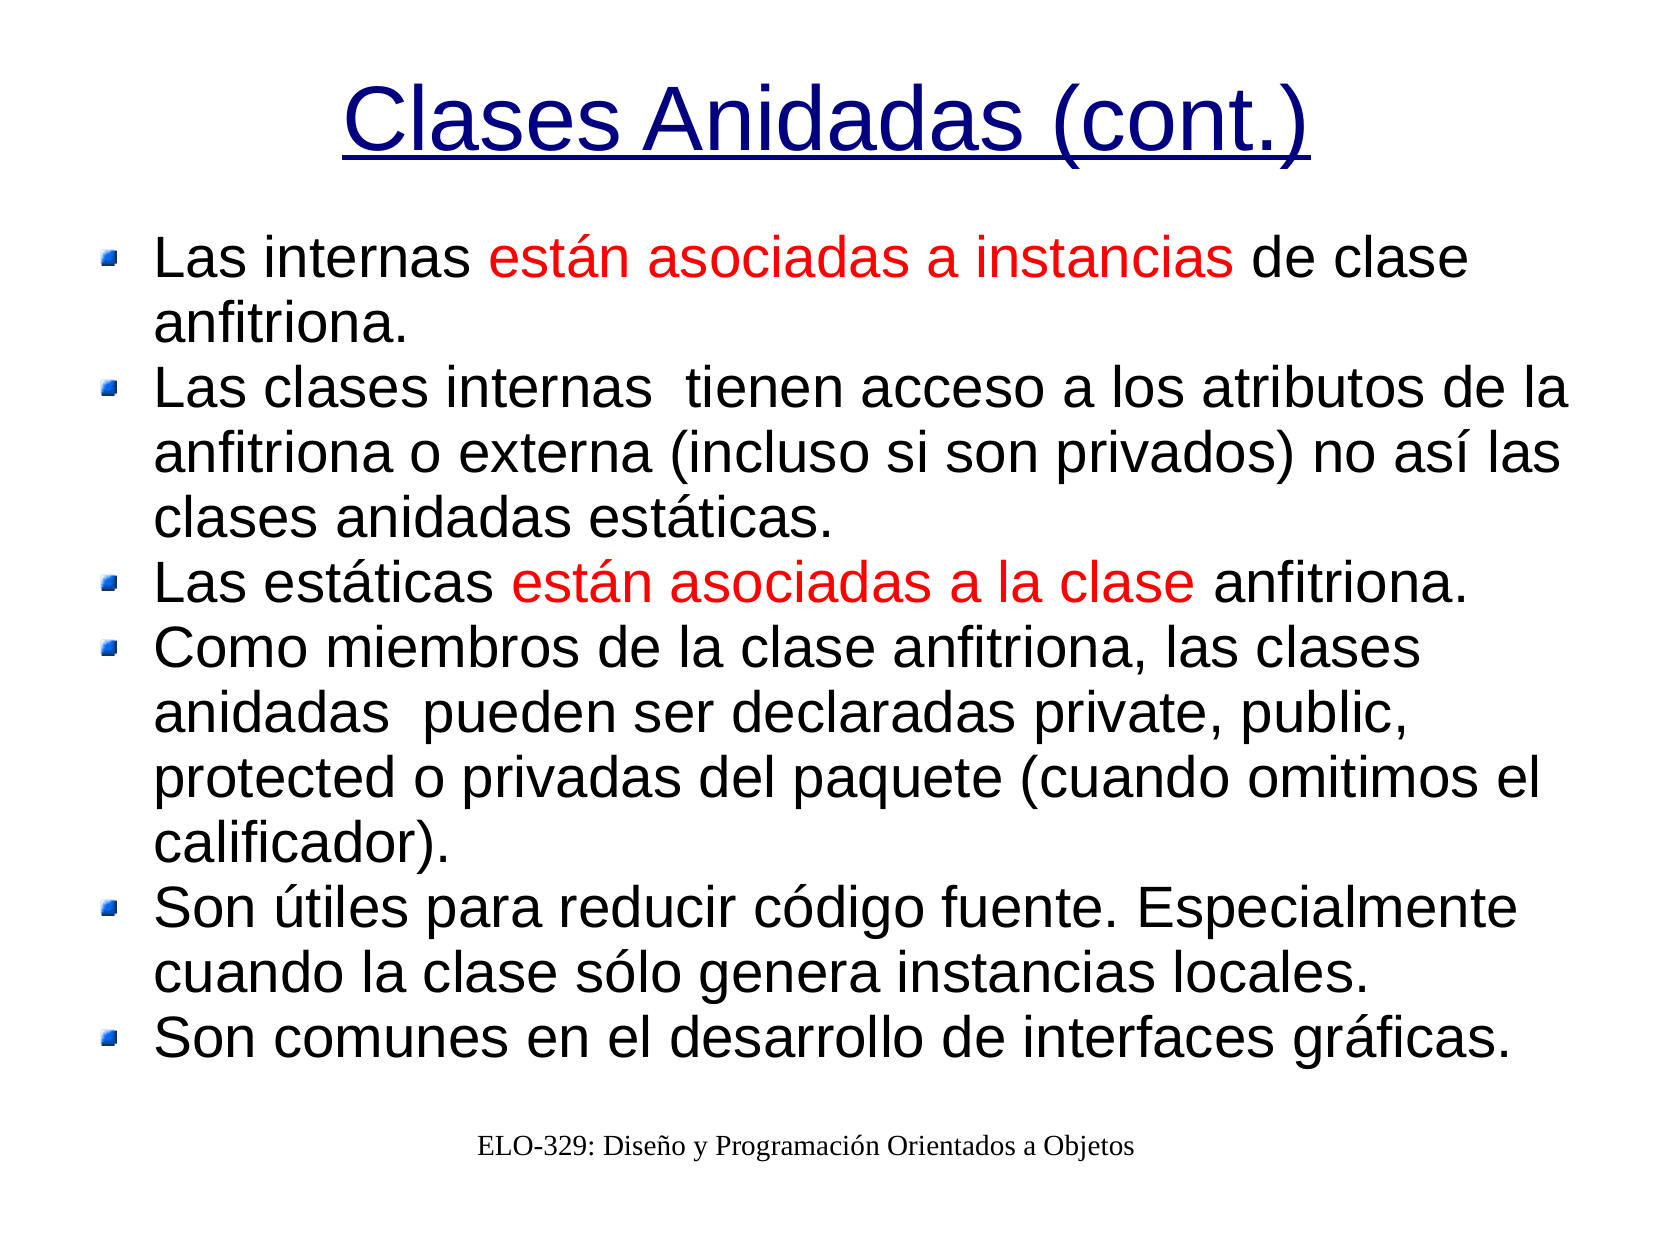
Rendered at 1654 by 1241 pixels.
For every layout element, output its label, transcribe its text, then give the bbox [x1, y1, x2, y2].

title Clases Anidadas (cont.) [82, 49, 1571, 188]
list Las internas están asociadas a instancias de clase anfitriona. Las clases internas tienen acceso a los atributos de la anfitriona o externa (incluso si son privados) no así las clases anidadas estáticas. Las estáticas están asociadas a la clase anfitriona. Como miembros de la clase anfitriona, las clases anidadas pueden ser declaradas private, public, protected o privadas del paquete (cuando omitimos el calificador). Son útiles para reducir código fuente. Especialmente cuando la clase sólo genera instancias locales. Son comunes en el desarrollo de interfaces gráficas. [82, 225, 1613, 1088]
